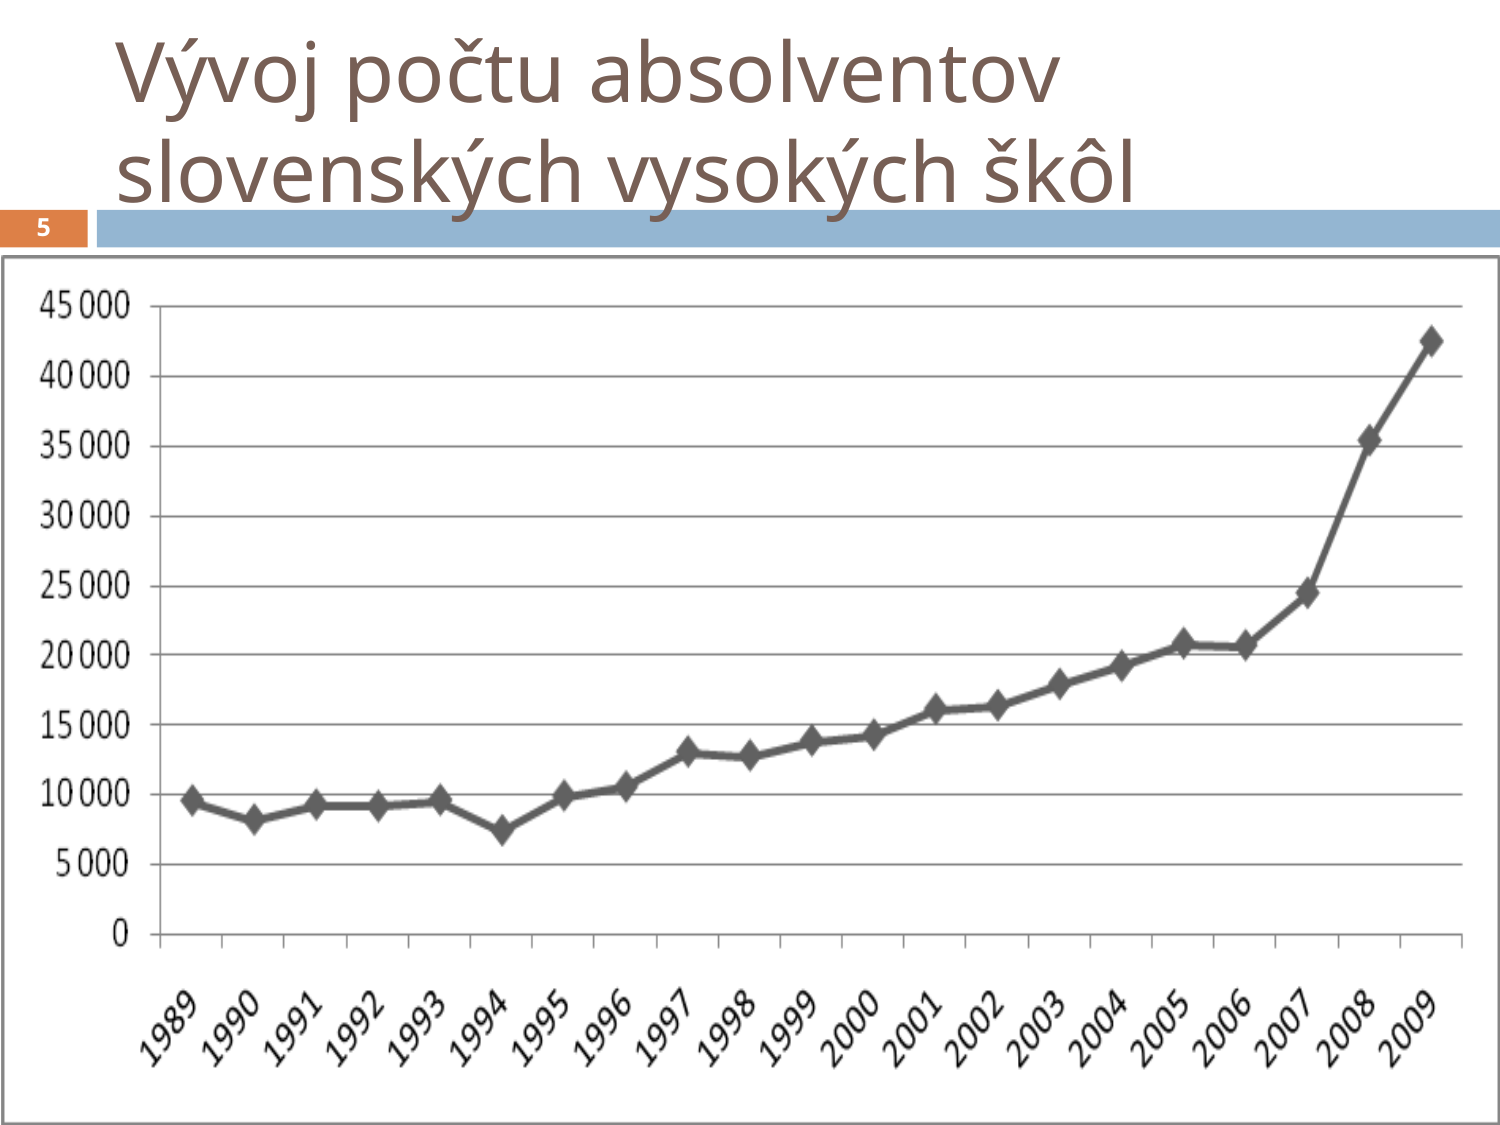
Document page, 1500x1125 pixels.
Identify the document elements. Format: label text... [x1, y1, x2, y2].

text_box <number> [0, 208, 88, 249]
picture [0, 255, 1500, 1125]
title Vývoj počtu absolventov slovenských vysokých škôl [100, 11, 1438, 227]
